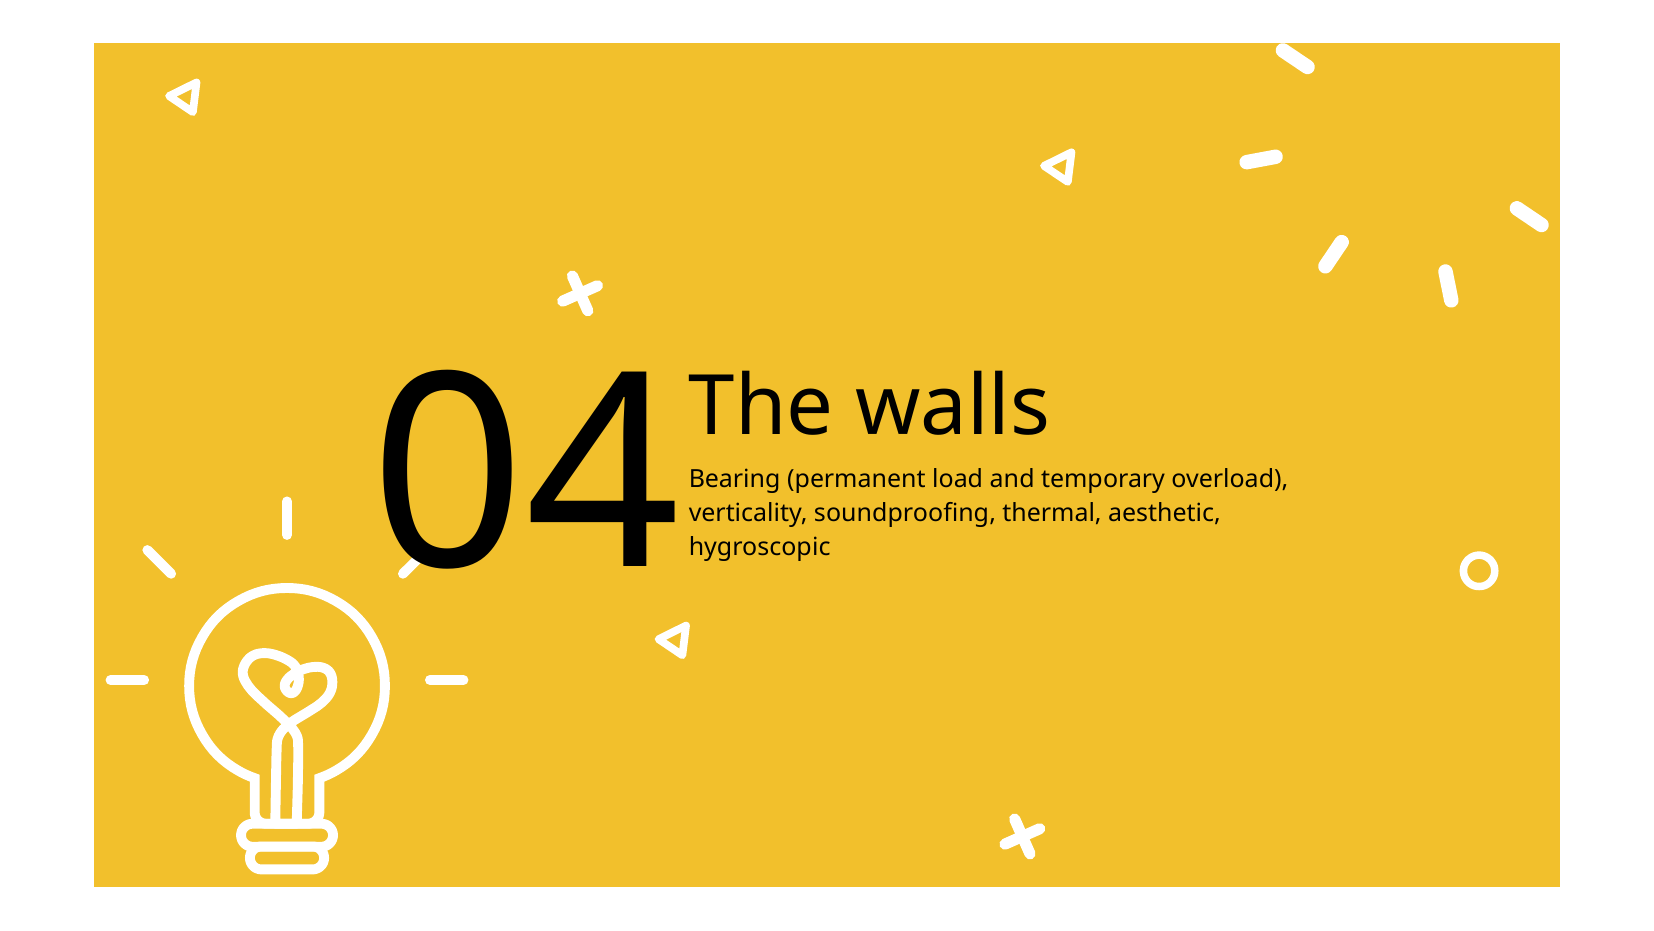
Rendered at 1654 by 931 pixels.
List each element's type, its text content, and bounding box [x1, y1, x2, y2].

text_box Bearing (permanent load and temporary overload), verticality, soundproofing, thermal, aesthetic, hygroscopic [716, 460, 1349, 564]
title 04 [370, 276, 716, 646]
title The walls [716, 345, 1409, 459]
